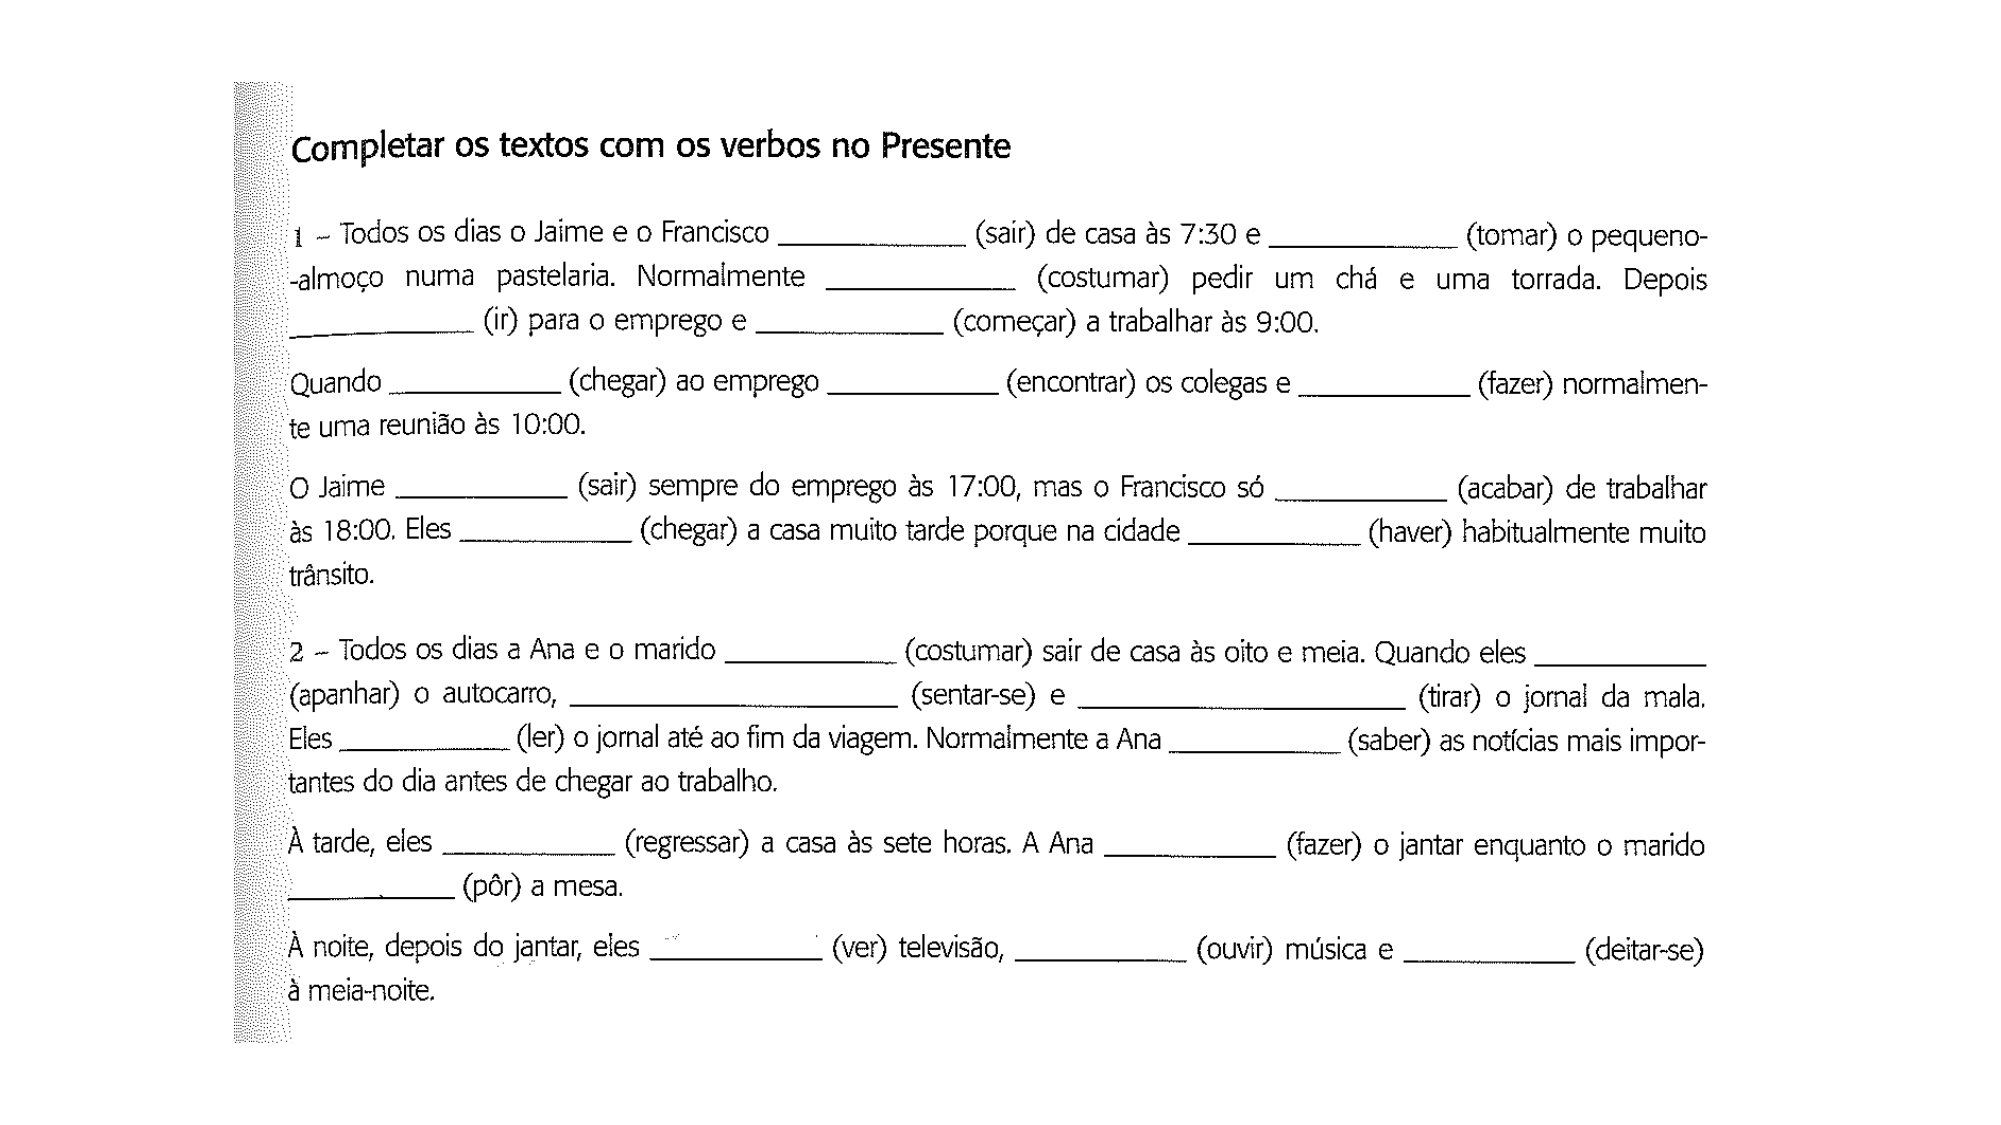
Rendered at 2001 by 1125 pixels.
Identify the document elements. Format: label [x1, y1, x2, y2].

picture [233, 82, 1767, 1043]
